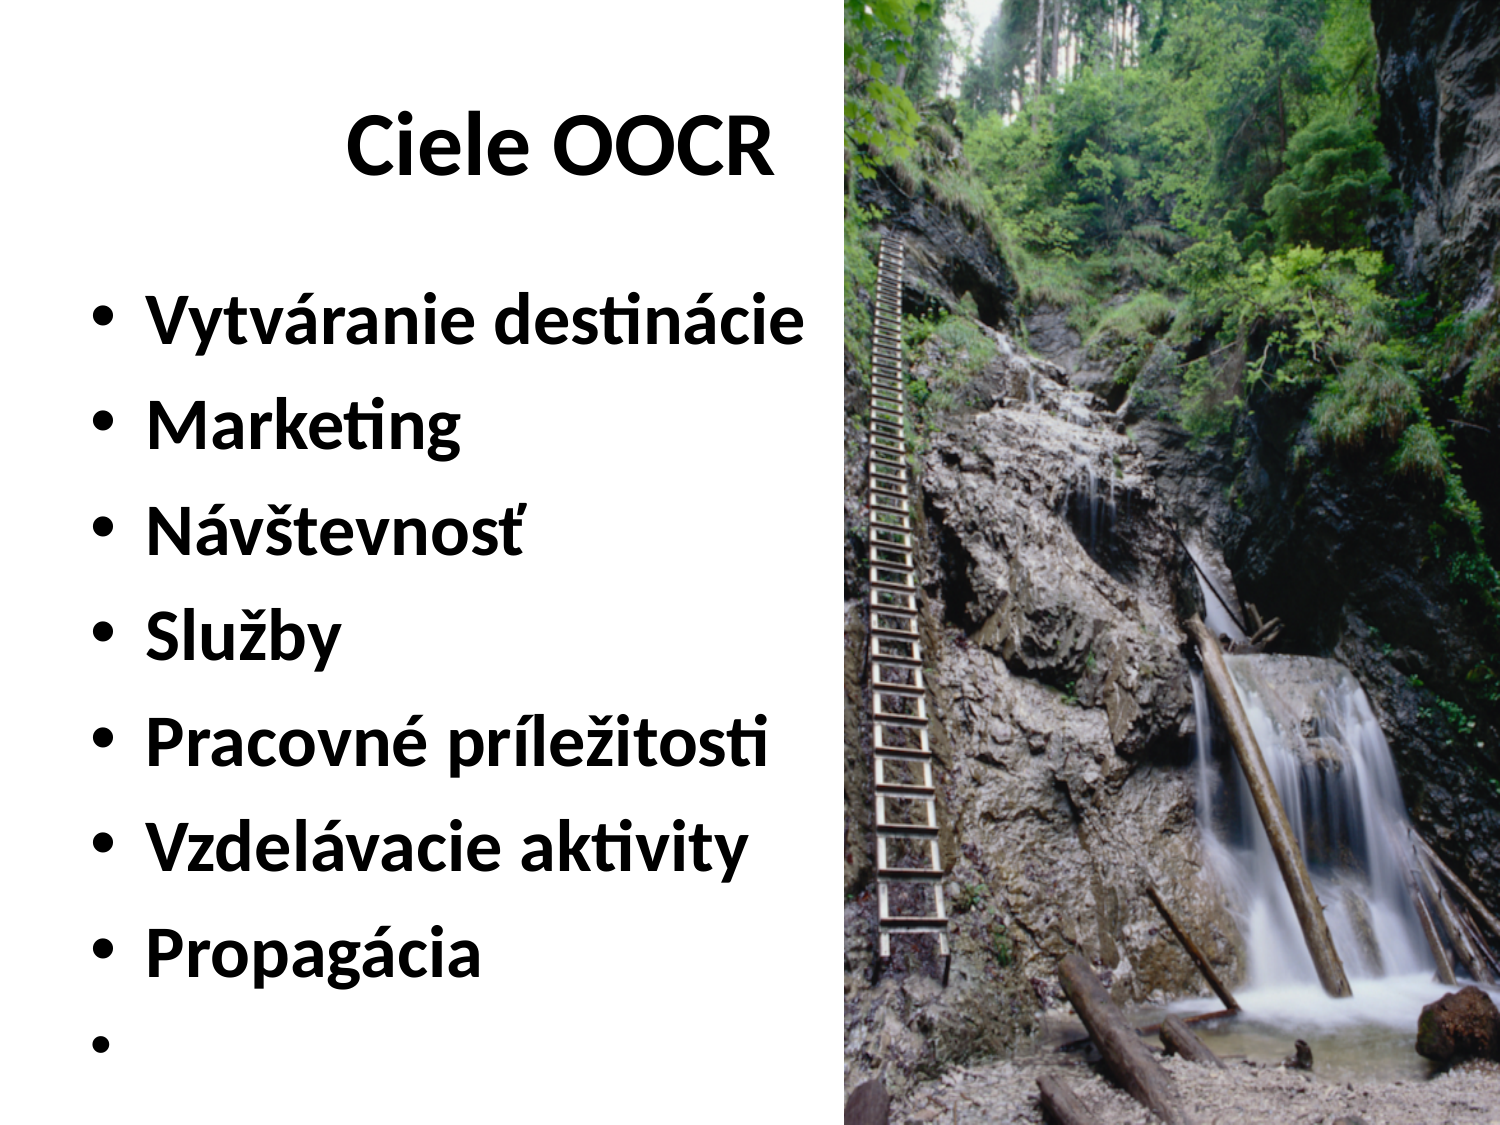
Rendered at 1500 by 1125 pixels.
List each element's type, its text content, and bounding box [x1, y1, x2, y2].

title Ciele OOCR [75, 45, 1069, 233]
list Vytváranie destinácie Marketing Návštevnosť Služby Pracovné príležitosti Vzdelávacie aktivity Propagácia [75, 262, 1426, 1005]
picture [844, 0, 1500, 1125]
